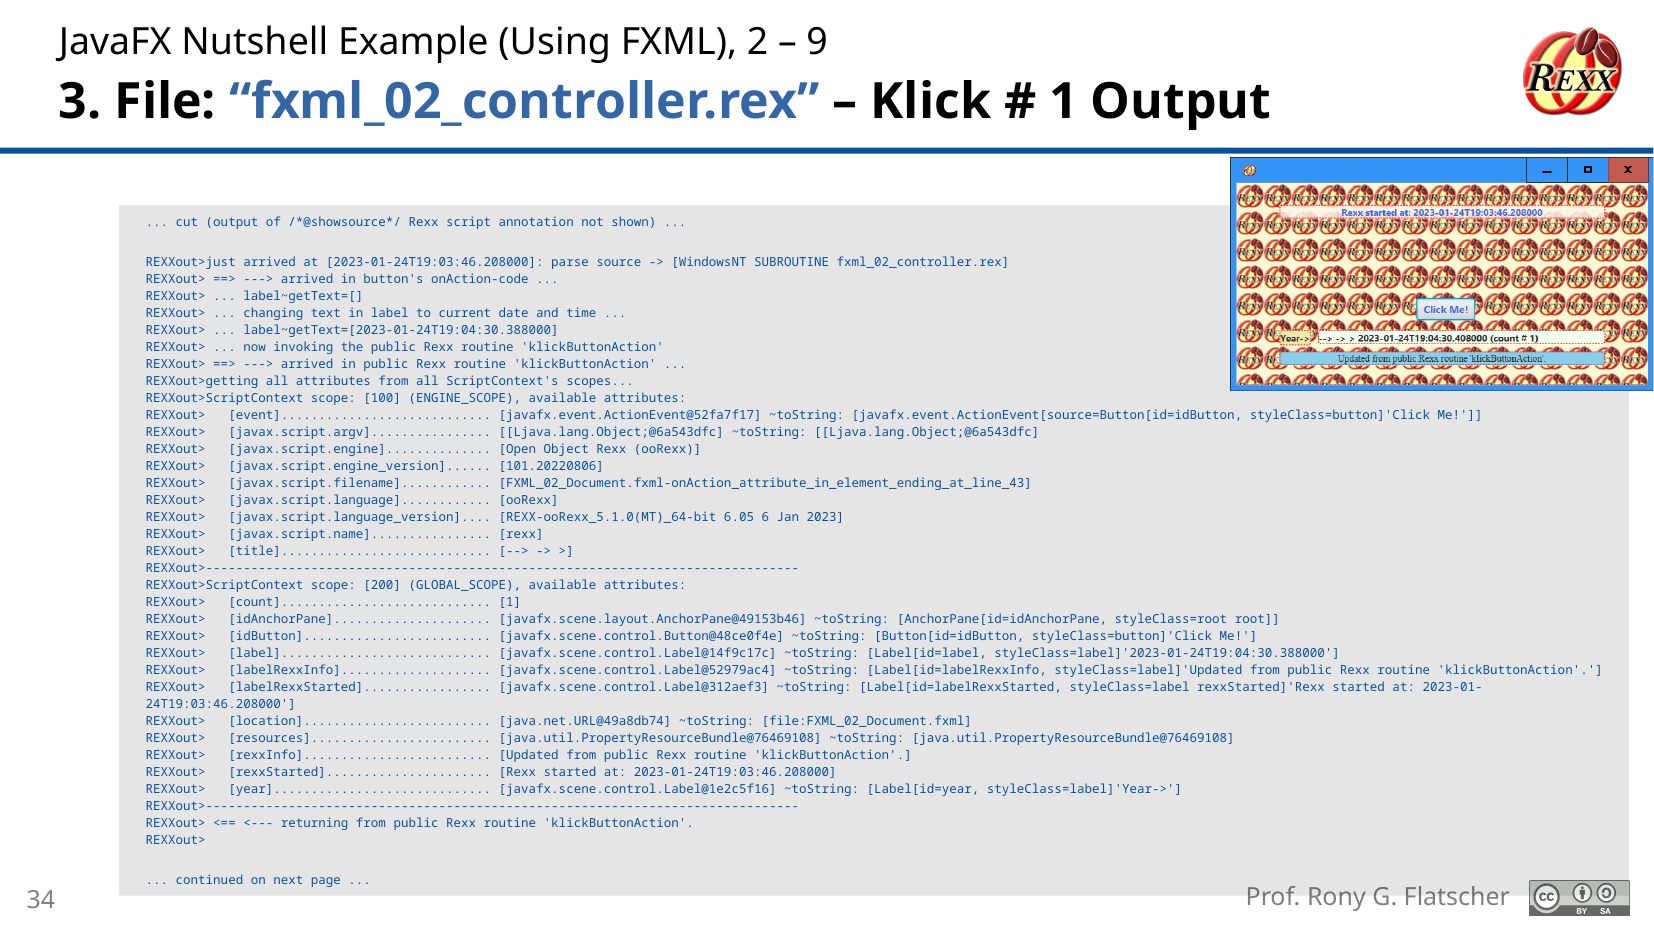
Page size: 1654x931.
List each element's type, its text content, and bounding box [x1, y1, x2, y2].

text_box ... cut (output of /*@showsource*/ Rexx script annotation not shown) ... REXXout>just arrived at [2023-01-24T19:03:46.208000]: parse source -> [WindowsNT SUBROUTINE fxml_02_controller.rex] REXXout> ==> ---> arrived in button's onAction-code ... REXXout> ... label~getText=[] REXXout> ... changing text in label to current date and time ... REXXout> ... label~getText=[2023-01-24T19:04:30.388000] REXXout> ... now invoking the public Rexx routine 'klickButtonAction' REXXout> ==> ---> arrived in public Rexx routine 'klickButtonAction' ... REXXout>getting all attributes from all ScriptContext's scopes... REXXout>ScriptContext scope: [100] (ENGINE_SCOPE), available attributes: REXXout> [event]............................ [javafx.event.ActionEvent@52fa7f17] ~toString: [javafx.event.ActionEvent[source=Button[id=idButton, styleClass=button]'Click Me!']] REXXout> [javax.script.argv]................ [[Ljava.lang.Object;@6a543dfc] ~toString: [[Ljava.lang.Object;@6a543dfc] REXXout> [javax.script.engine].............. [Open Object Rexx (ooRexx)] REXXout> [javax.script.engine_version]...... [101.20220806] REXXout> [javax.script.filename]............ [FXML_02_Document.fxml-onAction_attribute_in_element_ending_at_line_43] REXXout> [javax.script.language]............ [ooRexx] REXXout> [javax.script.language_version].... [REXX-ooRexx_5.1.0(MT)_64-bit 6.05 6 Jan 2023] REXXout> [javax.script.name]................ [rexx] REXXout> [title]............................ [--> -> >] REXXout>------------------------------------------------------------------------------- REXXout>ScriptContext scope: [200] (GLOBAL_SCOPE), available attributes: REXXout> [count]............................ [1] REXXout> [idAnchorPane]..................... [javafx.scene.layout.AnchorPane@49153b46] ~toString: [AnchorPane[id=idAnchorPane, styleClass=root root]] REXXout> [idButton]......................... [javafx.scene.control.Button@48ce0f4e] ~toString: [Button[id=idButton, styleClass=button]'Click Me!'] REXXout> [label]............................ [javafx.scene.control.Label@14f9c17c] ~toString: [Label[id=label, styleClass=label]'2023-01-24T19:04:30.388000'] REXXout> [labelRexxInfo].................... [javafx.scene.control.Label@52979ac4] ~toString: [Label[id=labelRexxInfo, styleClass=label]'Updated from public Rexx routine 'klickButtonAction'.'] REXXout> [labelRexxStarted]................. [javafx.scene.control.Label@312aef3] ~toString: [Label[id=labelRexxStarted, styleClass=label rexxStarted]'Rexx started at: 2023-01-24T19:03:46.208000'] REXXout> [location]......................... [java.net.URL@49a8db74] ~toString: [file:FXML_02_Document.fxml] REXXout> [resources]........................ [java.util.PropertyResourceBundle@76469108] ~toString: [java.util.PropertyResourceBundle@76469108] REXXout> [rexxInfo]......................... [Updated from public Rexx routine 'klickButtonAction'.] REXXout> [rexxStarted]...................... [Rexx started at: 2023-01-24T19:03:46.208000] REXXout> [year]............................. [javafx.scene.control.Label@1e2c5f16] ~toString: [Label[id=year, styleClass=label]'Year->'] REXXout>------------------------------------------------------------------------------- REXXout> <== <--- returning from public Rexx routine 'klickButtonAction'. REXXout> ... continued on next page ... [119, 205, 1629, 881]
title JavaFX Nutshell Example (Using FXML), 2 – 9 3. File: “fxml_02_controller.rex” – Klick # 1 Output [0, 0, 1625, 148]
picture [1230, 157, 1654, 391]
